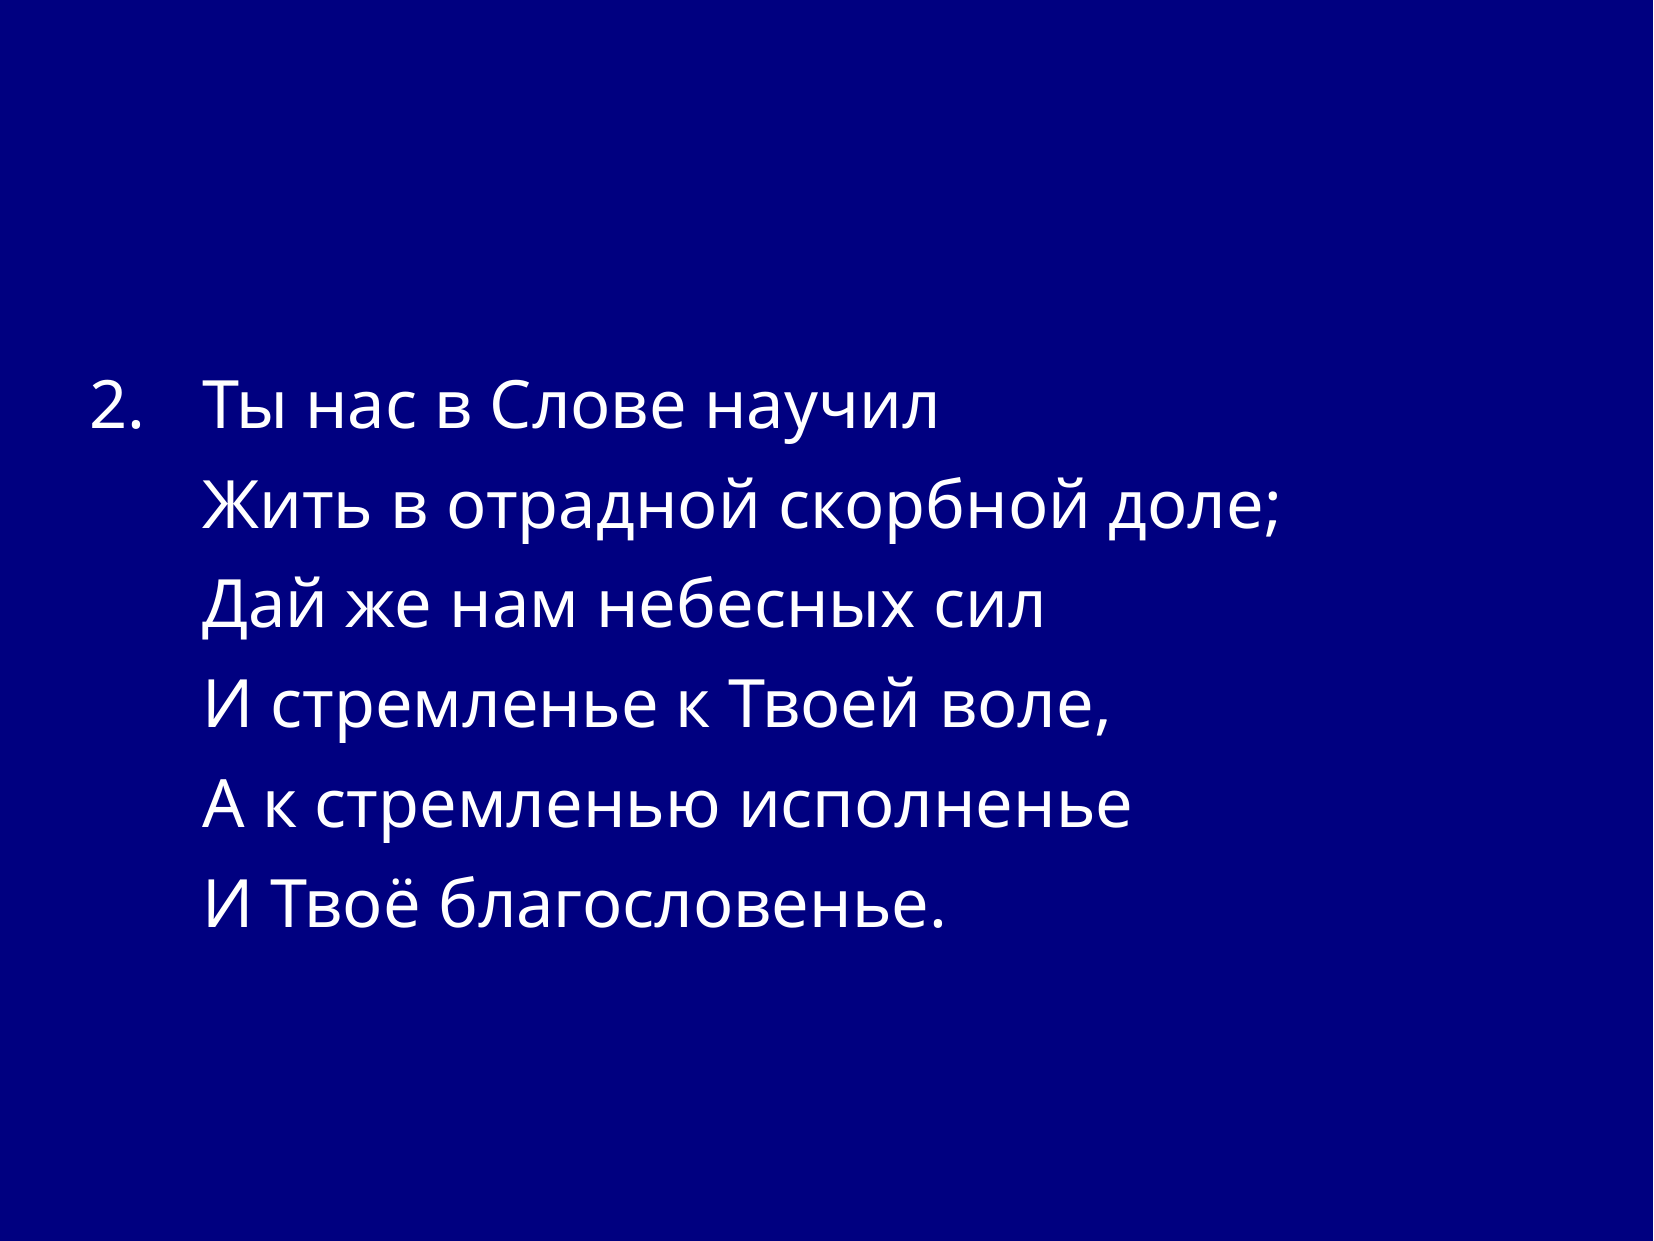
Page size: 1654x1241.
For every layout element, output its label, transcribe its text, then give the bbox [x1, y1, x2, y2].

text_box 2. Ты нас в Слове научил Жить в отрадной скорбной доле; Дай же нам небесных сил И стремленье к Твоей воле, А к стремленью исполненье И Твоё благословенье. [75, 150, 1576, 1163]
